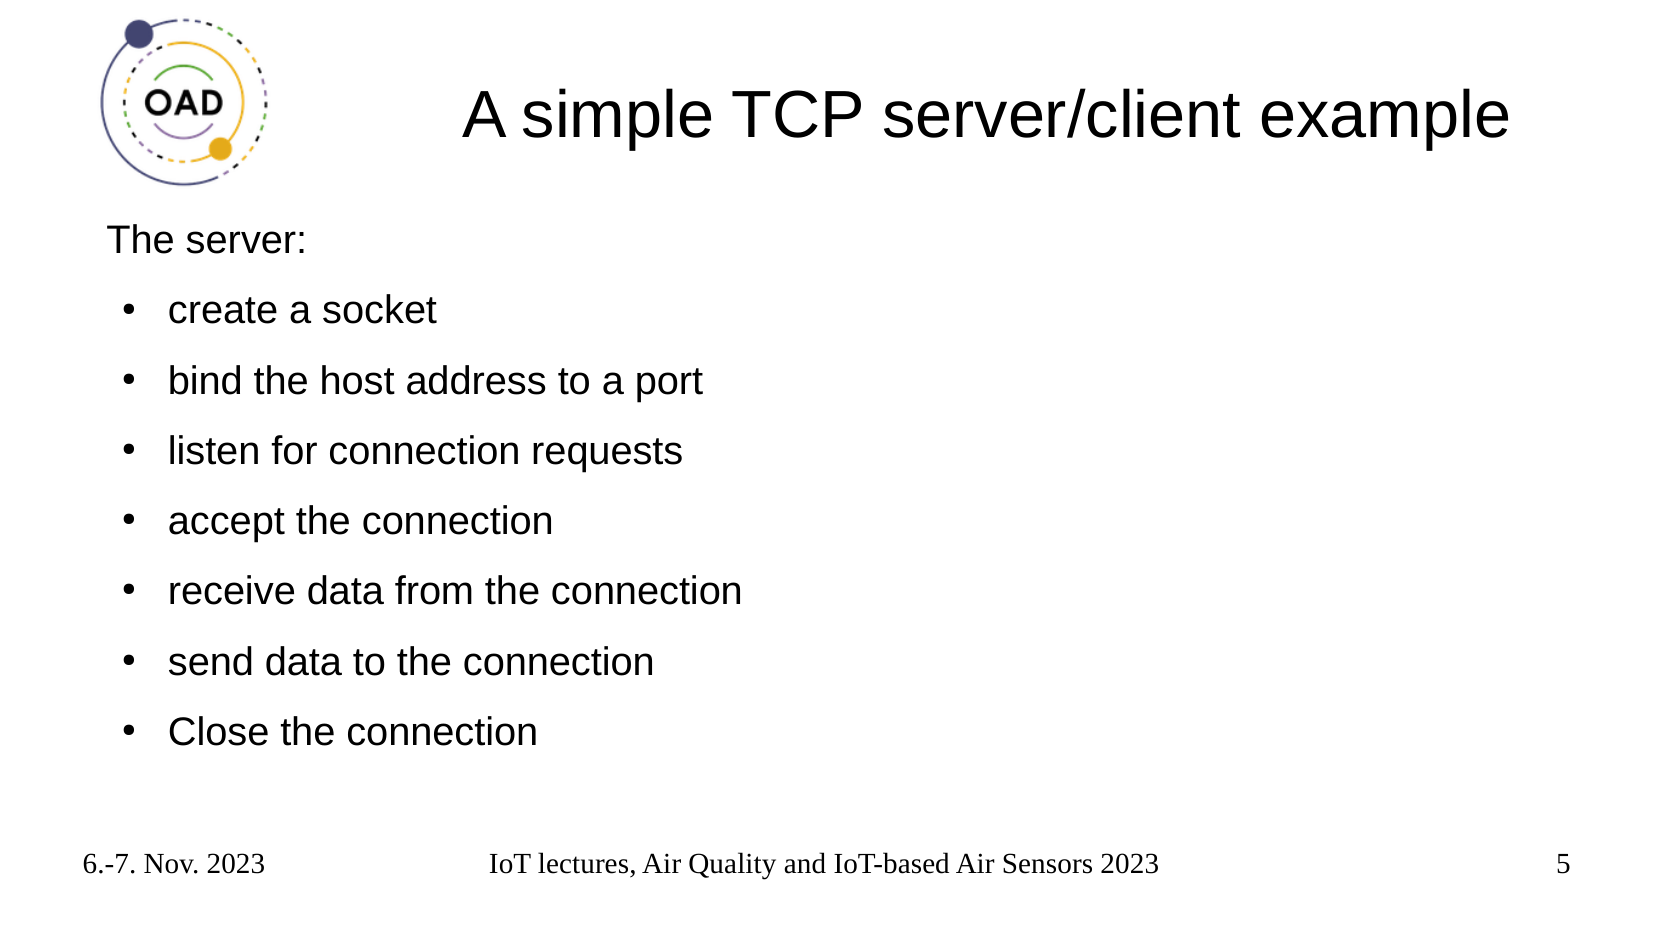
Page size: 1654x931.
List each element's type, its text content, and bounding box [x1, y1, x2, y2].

title A simple TCP server/client example [403, 37, 1571, 193]
picture [59, 4, 303, 207]
list The server: create a socket bind the host address to a port listen for connection requests accept the connection receive data from the connection send data to the connection Close the connection [106, 217, 1595, 758]
